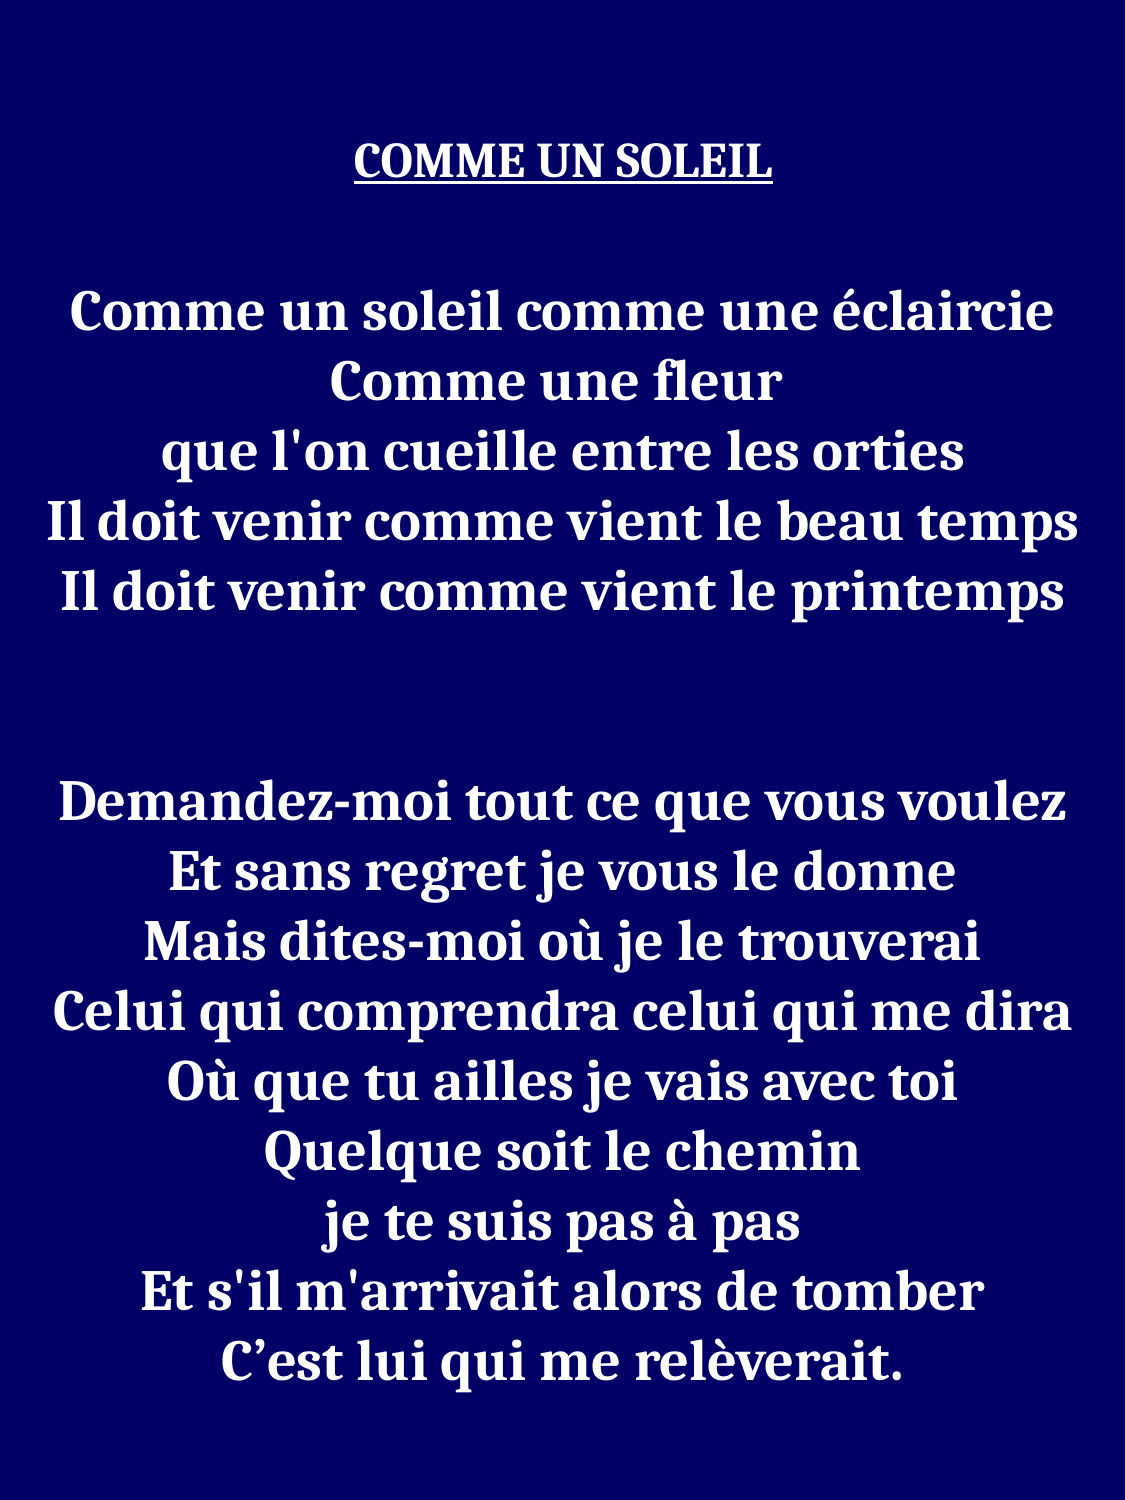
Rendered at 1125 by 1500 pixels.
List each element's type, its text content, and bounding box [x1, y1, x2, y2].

text_box COMME UN SOLEIL Comme un soleil comme une éclaircie Comme une fleur que l'on cueille entre les orties Il doit venir comme vient le beau temps Il doit venir comme vient le printemps Demandez-moi tout ce que vous voulez Et sans regret je vous le donne Mais dites-moi où je le trouverai Celui qui comprendra celui qui me dira Où que tu ailles je vais avec toi Quelque soit le chemin je te suis pas à pas Et s'il m'arrivait alors de tomber C’est lui qui me relèverait. [0, 120, 1125, 1414]
